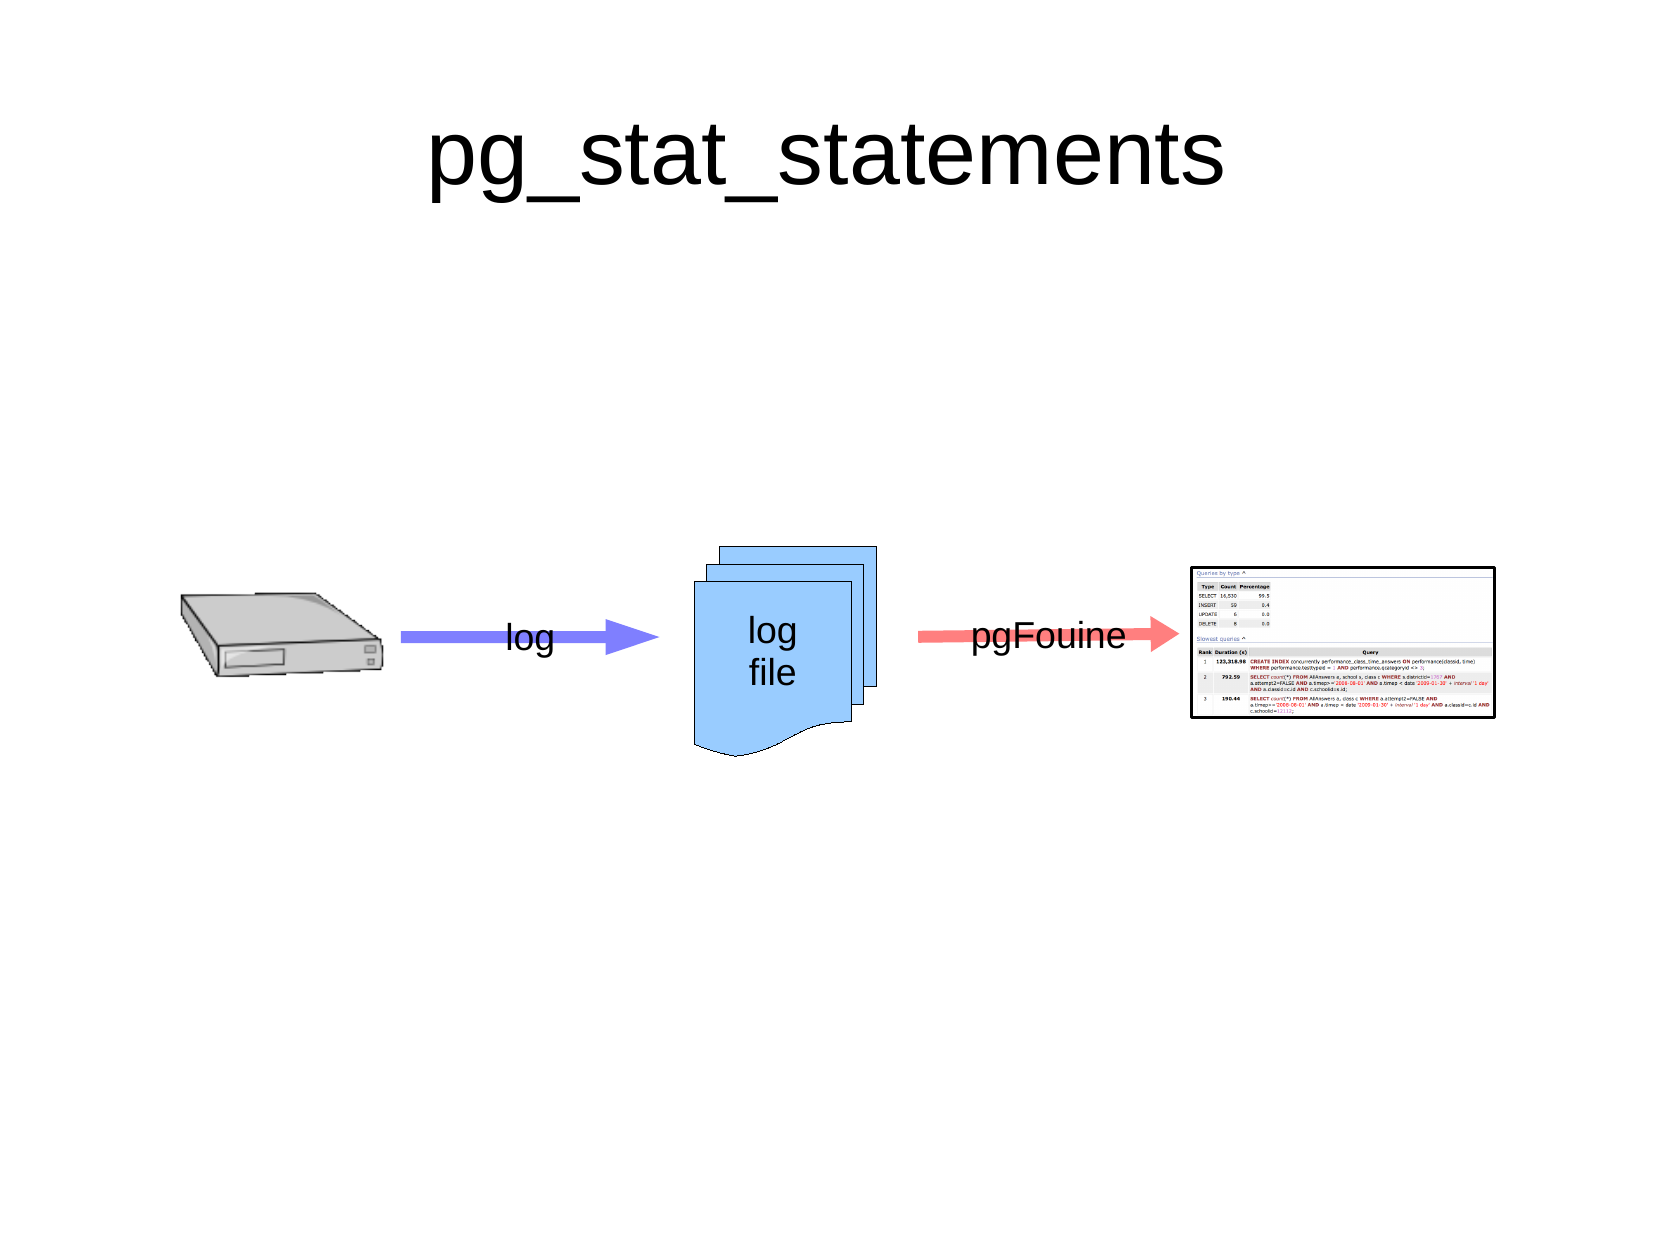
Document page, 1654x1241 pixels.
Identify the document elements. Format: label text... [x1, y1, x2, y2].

picture [165, 530, 391, 747]
title pg_stat_statements [82, 49, 1571, 257]
text_box log file [694, 546, 877, 757]
picture [1193, 568, 1494, 716]
